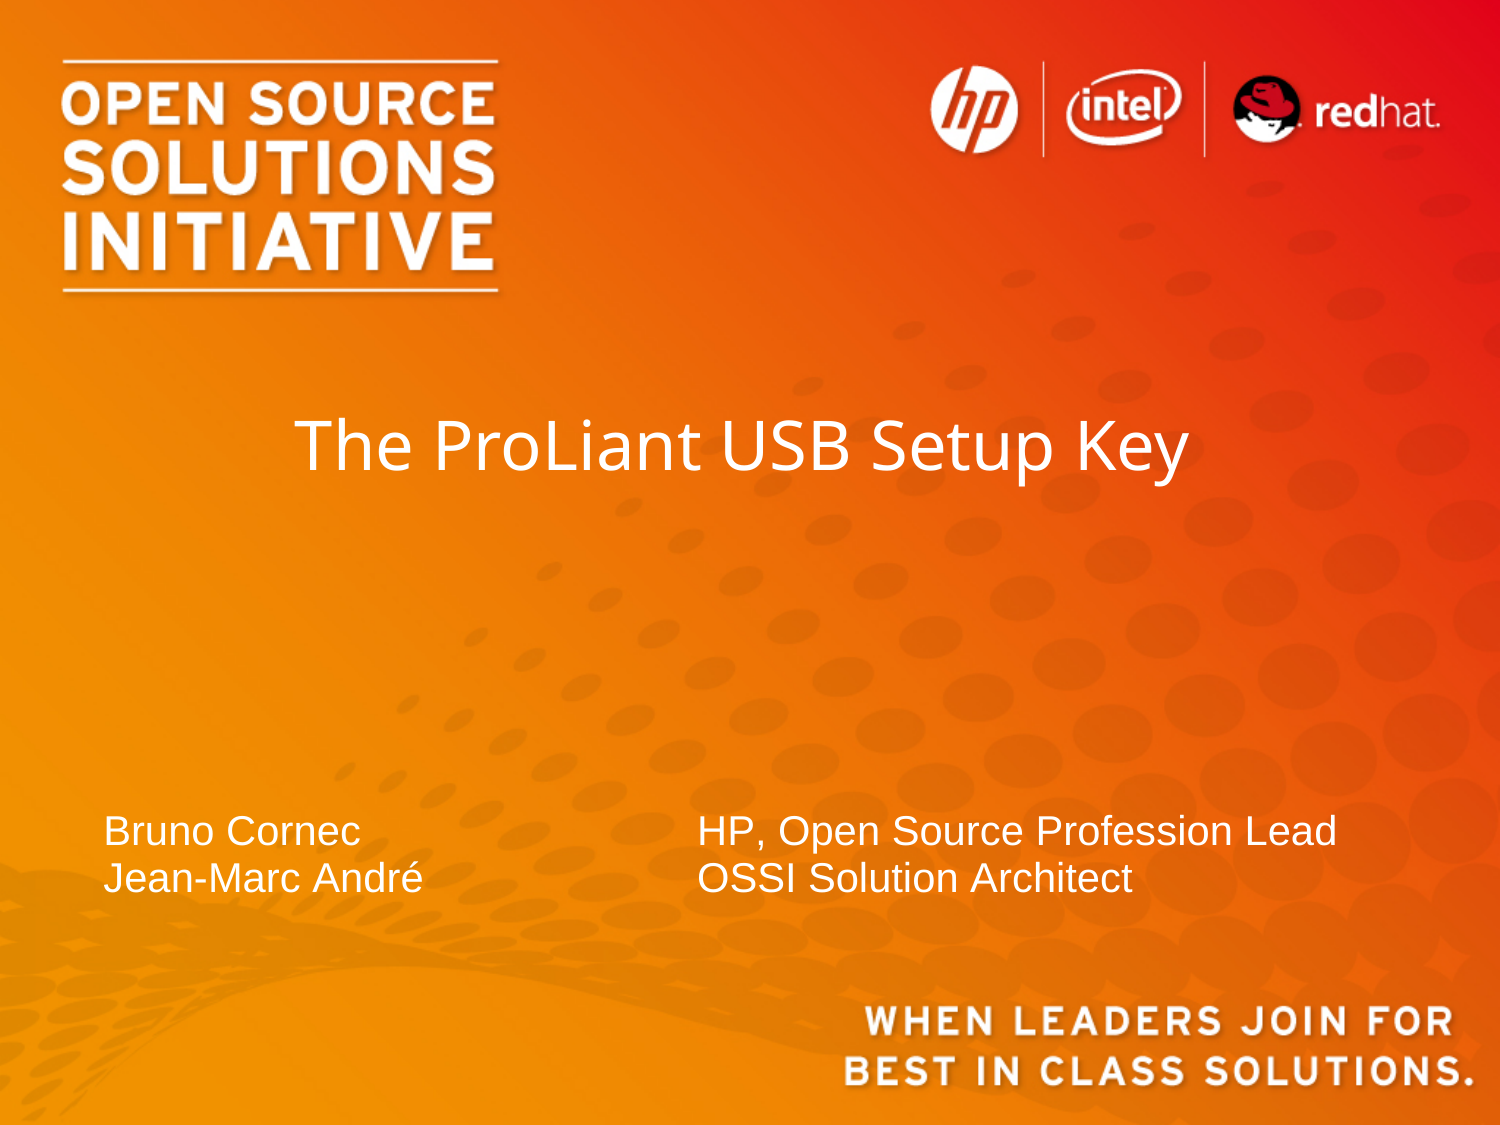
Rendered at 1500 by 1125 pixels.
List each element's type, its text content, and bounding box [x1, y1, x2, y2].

text_box Bruno Cornec HP, Open Source Profession Lead Jean-Marc André OSSI Solution Architect [88, 801, 1404, 945]
title The ProLiant USB Setup Key [280, 394, 1318, 886]
picture [0, 0, 1500, 1125]
